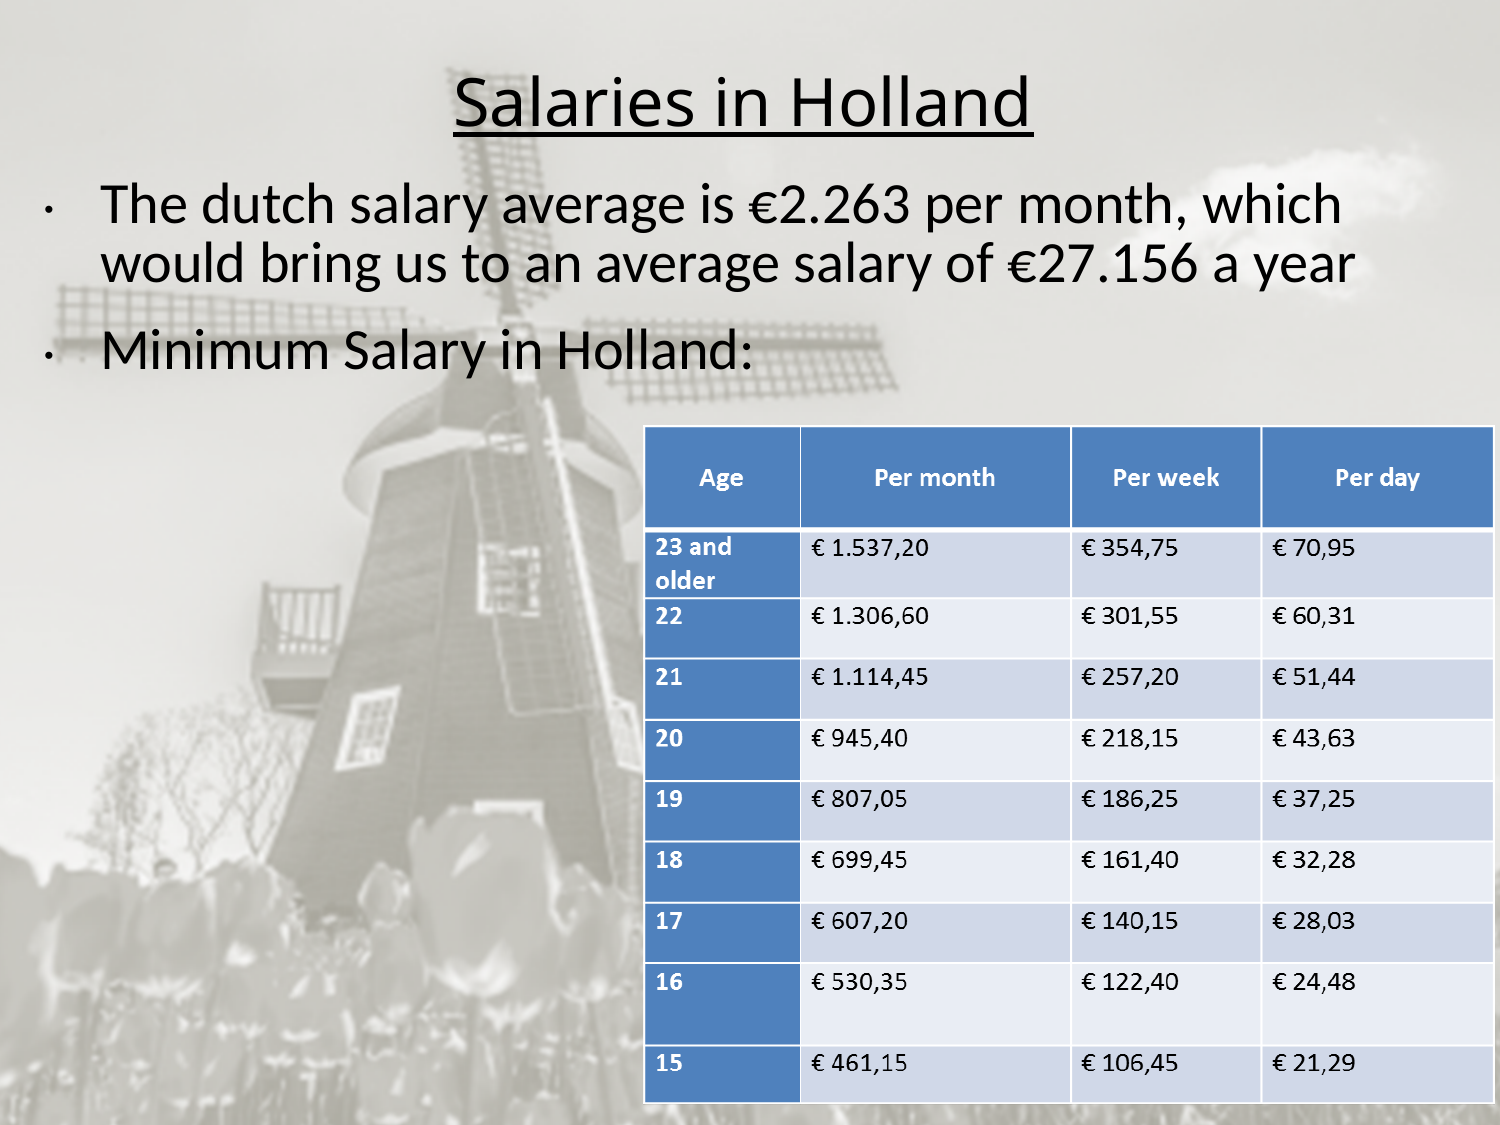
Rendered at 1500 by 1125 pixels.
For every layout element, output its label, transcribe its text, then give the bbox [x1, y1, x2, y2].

picture [0, 0, 1500, 1125]
list The dutch salary average is €2.263 per month, which would bring us to an average salary of €27.156 a year Minimum Salary in Holland: [29, 172, 1380, 916]
title Salaries in Holland [68, 7, 1419, 195]
